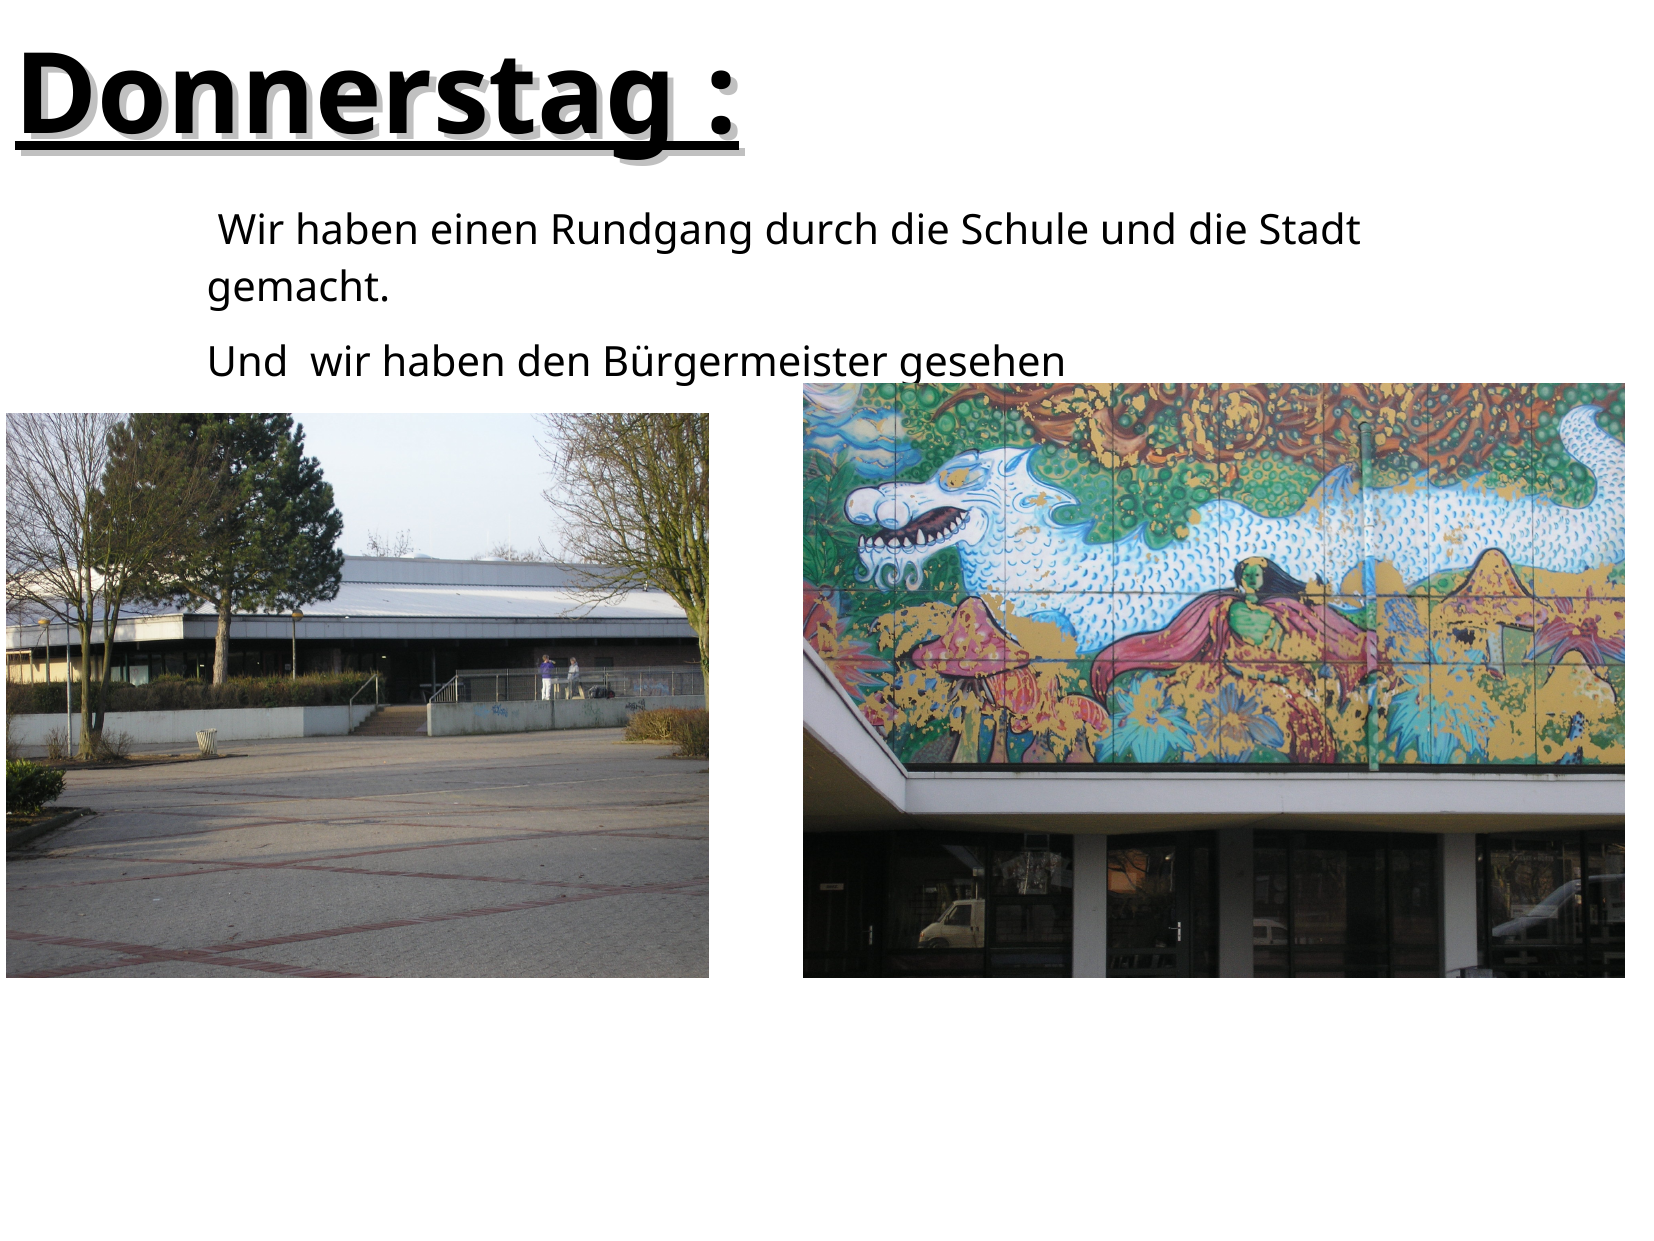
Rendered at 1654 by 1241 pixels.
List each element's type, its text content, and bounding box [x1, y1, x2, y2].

text_box Donnerstag : [0, 5, 916, 178]
picture [6, 413, 709, 978]
picture [803, 383, 1625, 978]
text_box Wir haben einen Rundgang durch die Schule und die Stadt gemacht. Und wir haben den Bürgermeister gesehen [206, 199, 1477, 392]
